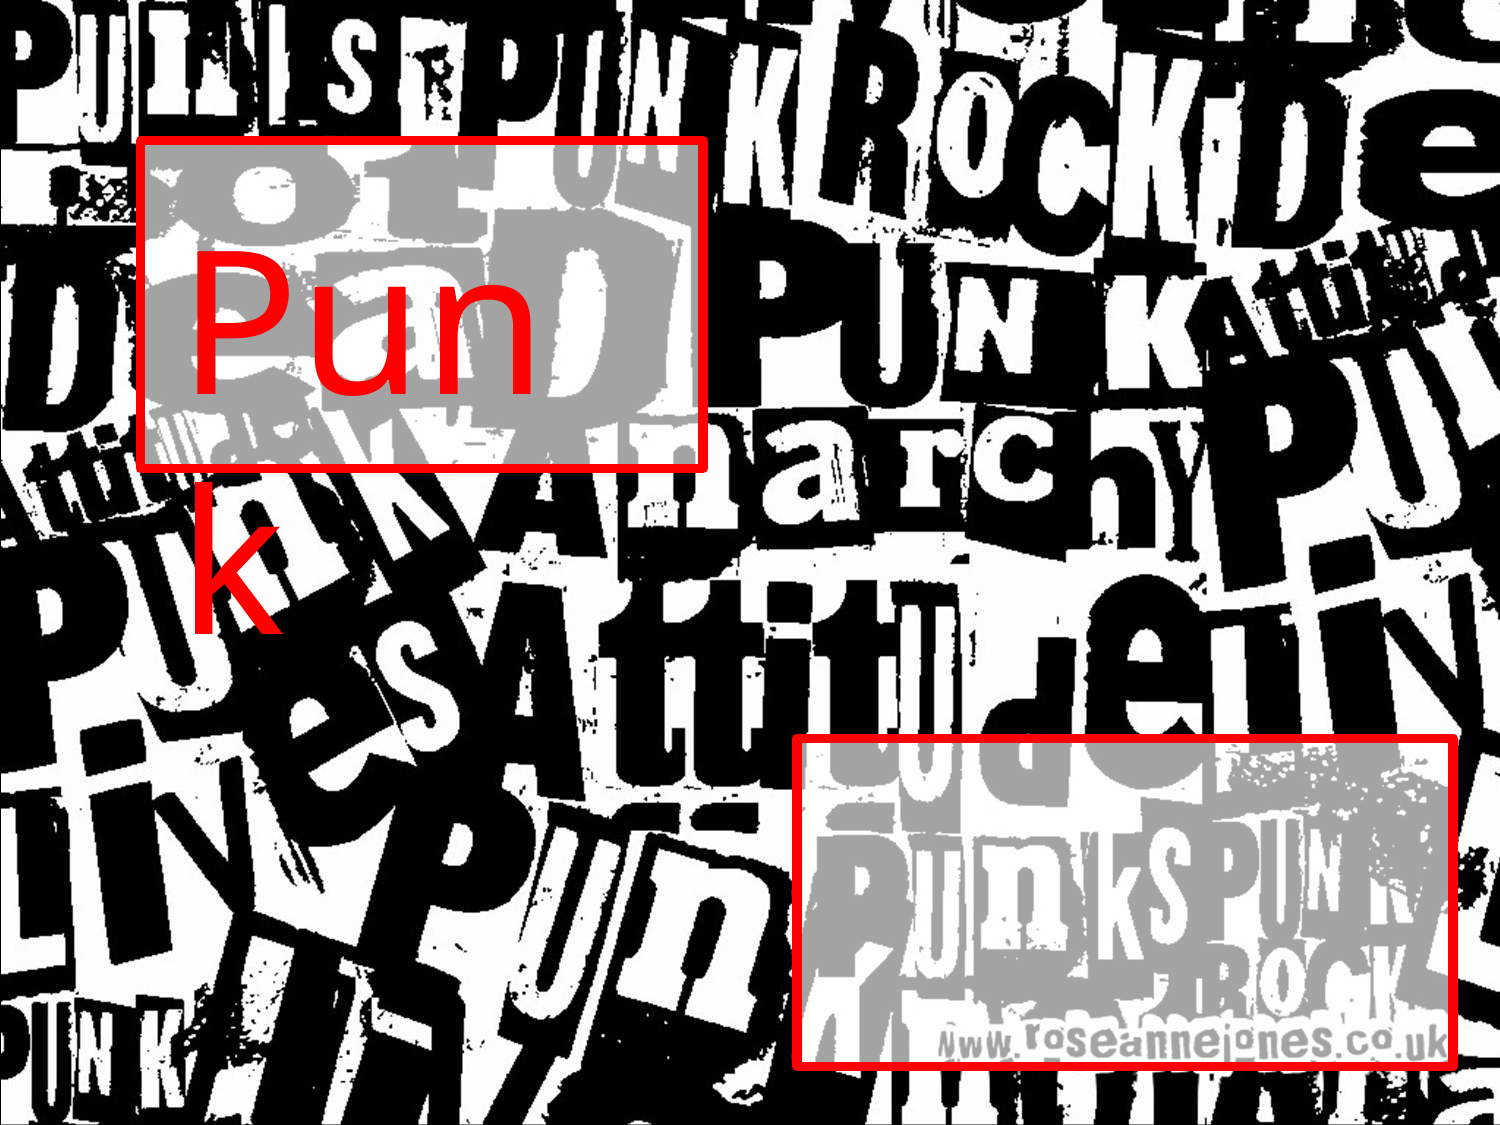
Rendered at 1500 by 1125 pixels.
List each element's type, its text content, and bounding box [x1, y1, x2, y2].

text_box [796, 738, 1454, 1067]
picture [0, 0, 1500, 1125]
text_box [140, 140, 704, 469]
text_box Punk [164, 187, 668, 683]
